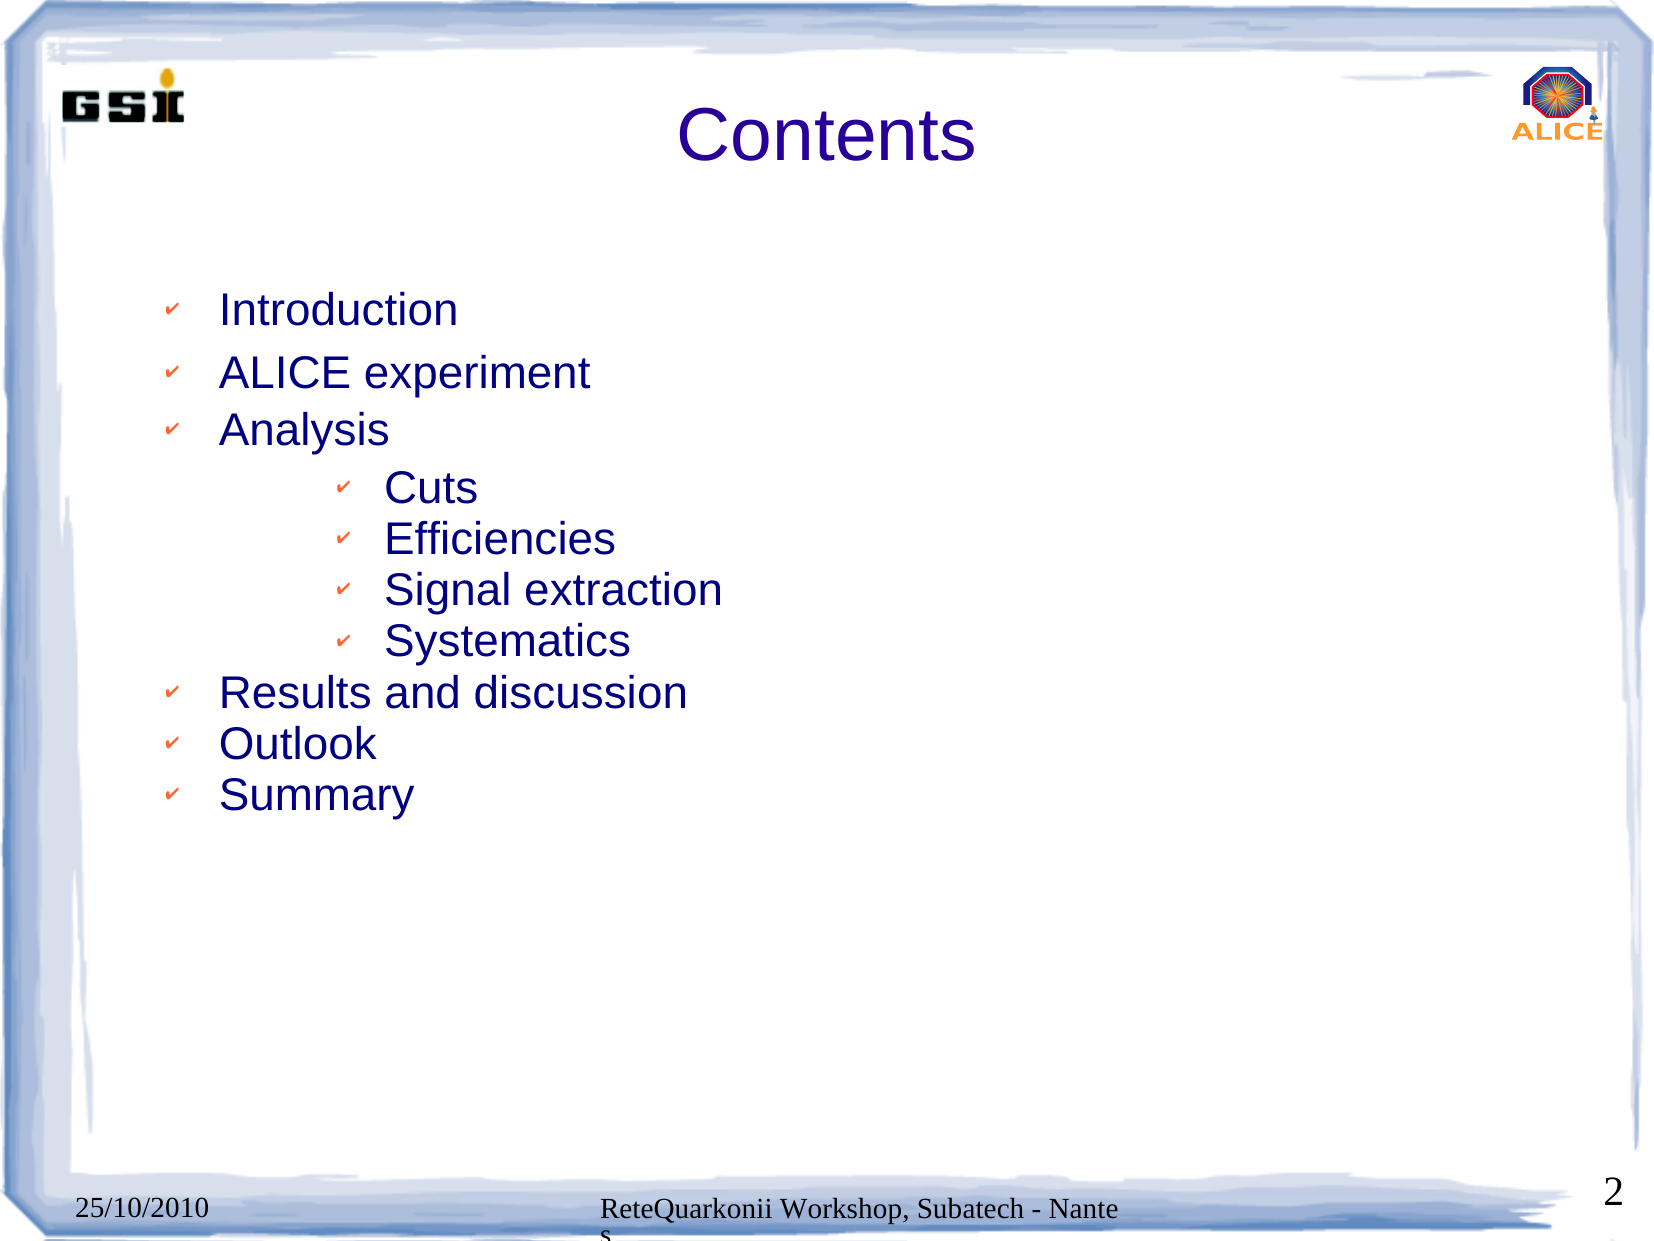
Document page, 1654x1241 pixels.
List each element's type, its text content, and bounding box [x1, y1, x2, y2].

title Contents [82, 92, 1571, 177]
list Introduction ALICE experiment Analysis Cuts Efficiencies Signal extraction Systematics Results and discussion Outlook Summary [147, 283, 1538, 1088]
picture [0, 0, 1654, 1241]
